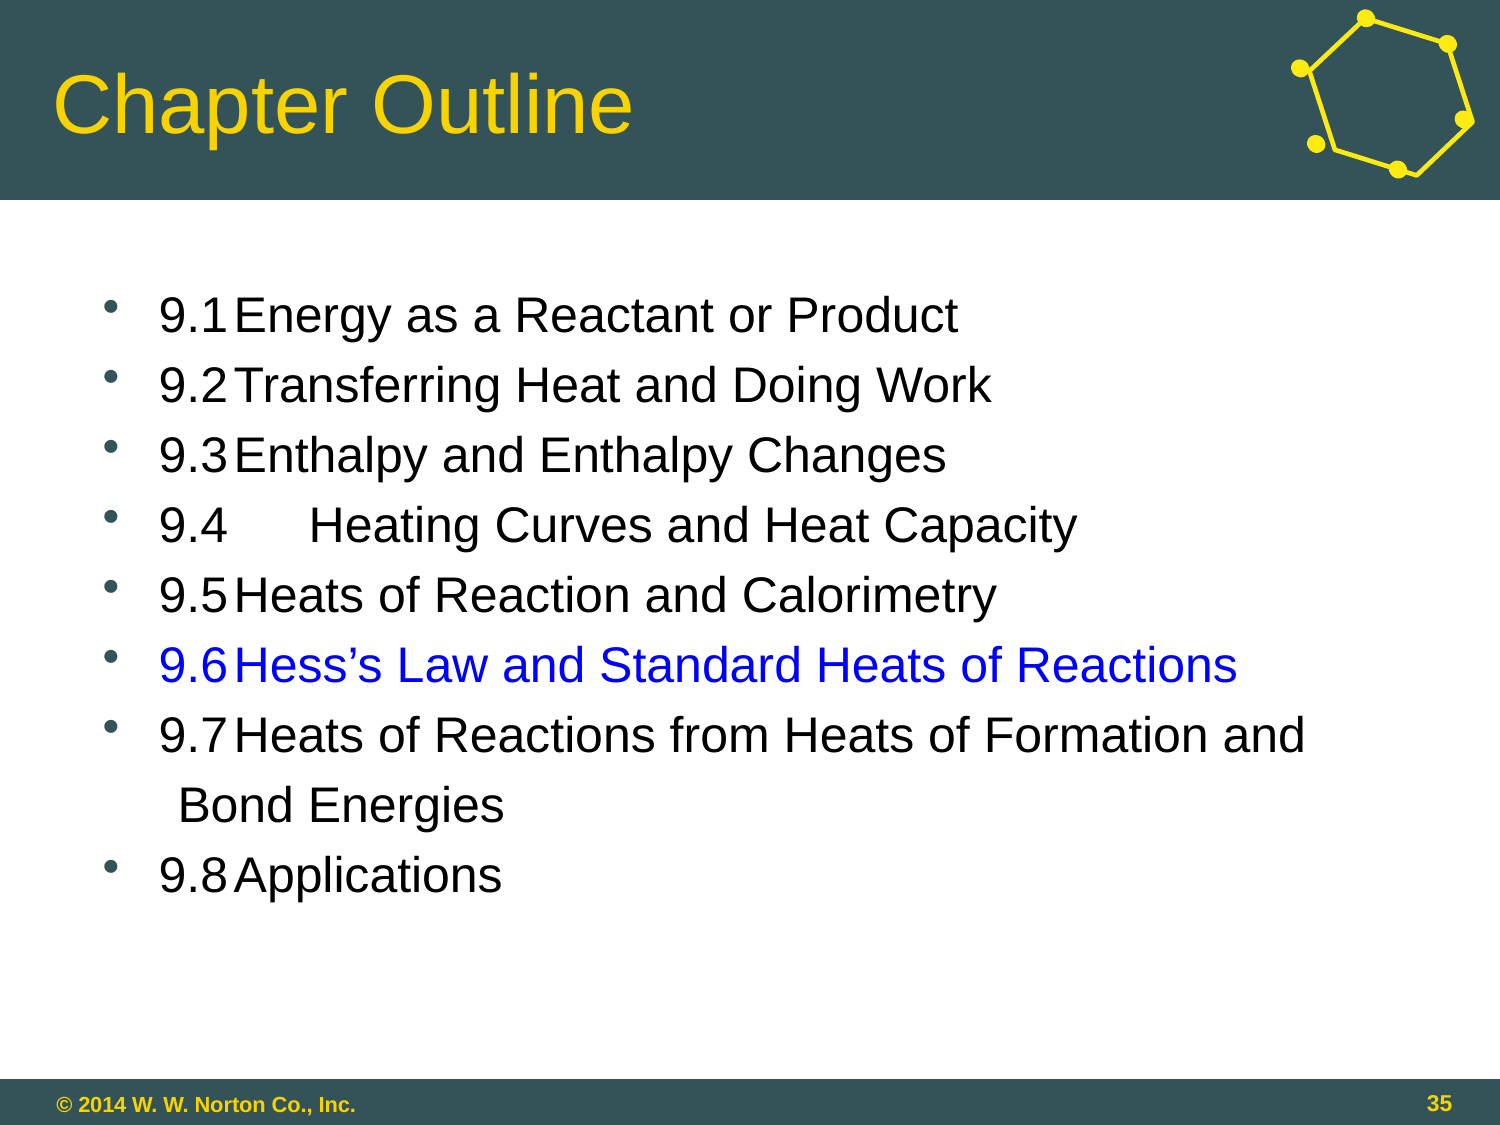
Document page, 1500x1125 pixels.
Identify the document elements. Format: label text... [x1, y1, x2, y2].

list 9.1 Energy as a Reactant or Product 9.2 Transferring Heat and Doing Work 9.3 Enthalpy and Enthalpy Changes 9.4 Heating Curves and Heat Capacity 9.5 Heats of Reaction and Calorimetry 9.6 Hess’s Law and Standard Heats of Reactions 9.7 Heats of Reactions from Heats of Formation and Bond Energies 9.8 Applications [87, 275, 1363, 1000]
title Chapter Outline [37, 12, 1118, 188]
slide_number <number> [1408, 1085, 1468, 1120]
